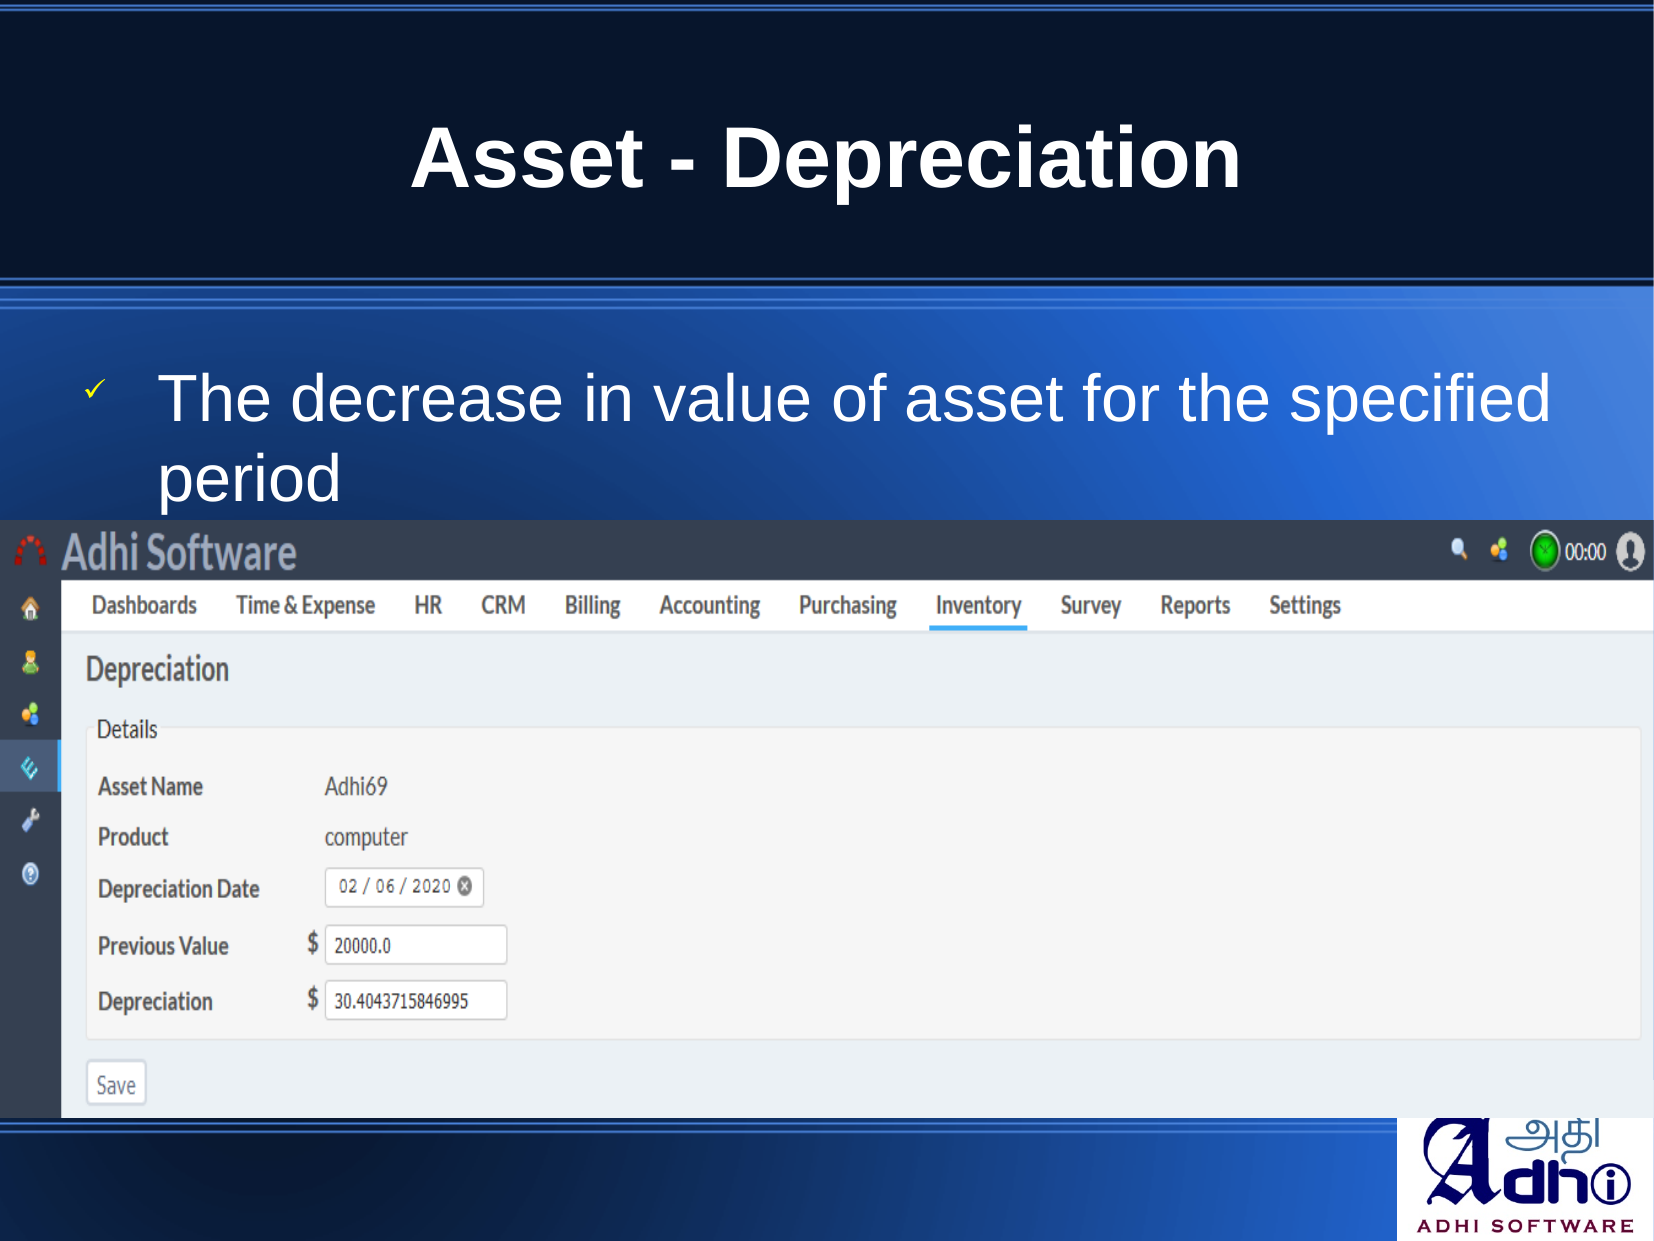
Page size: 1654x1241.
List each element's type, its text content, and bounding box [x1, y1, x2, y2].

list The decrease in value of asset for the specified period [82, 355, 1571, 520]
title Asset - Depreciation [82, 49, 1571, 257]
picture [0, 0, 1654, 1241]
